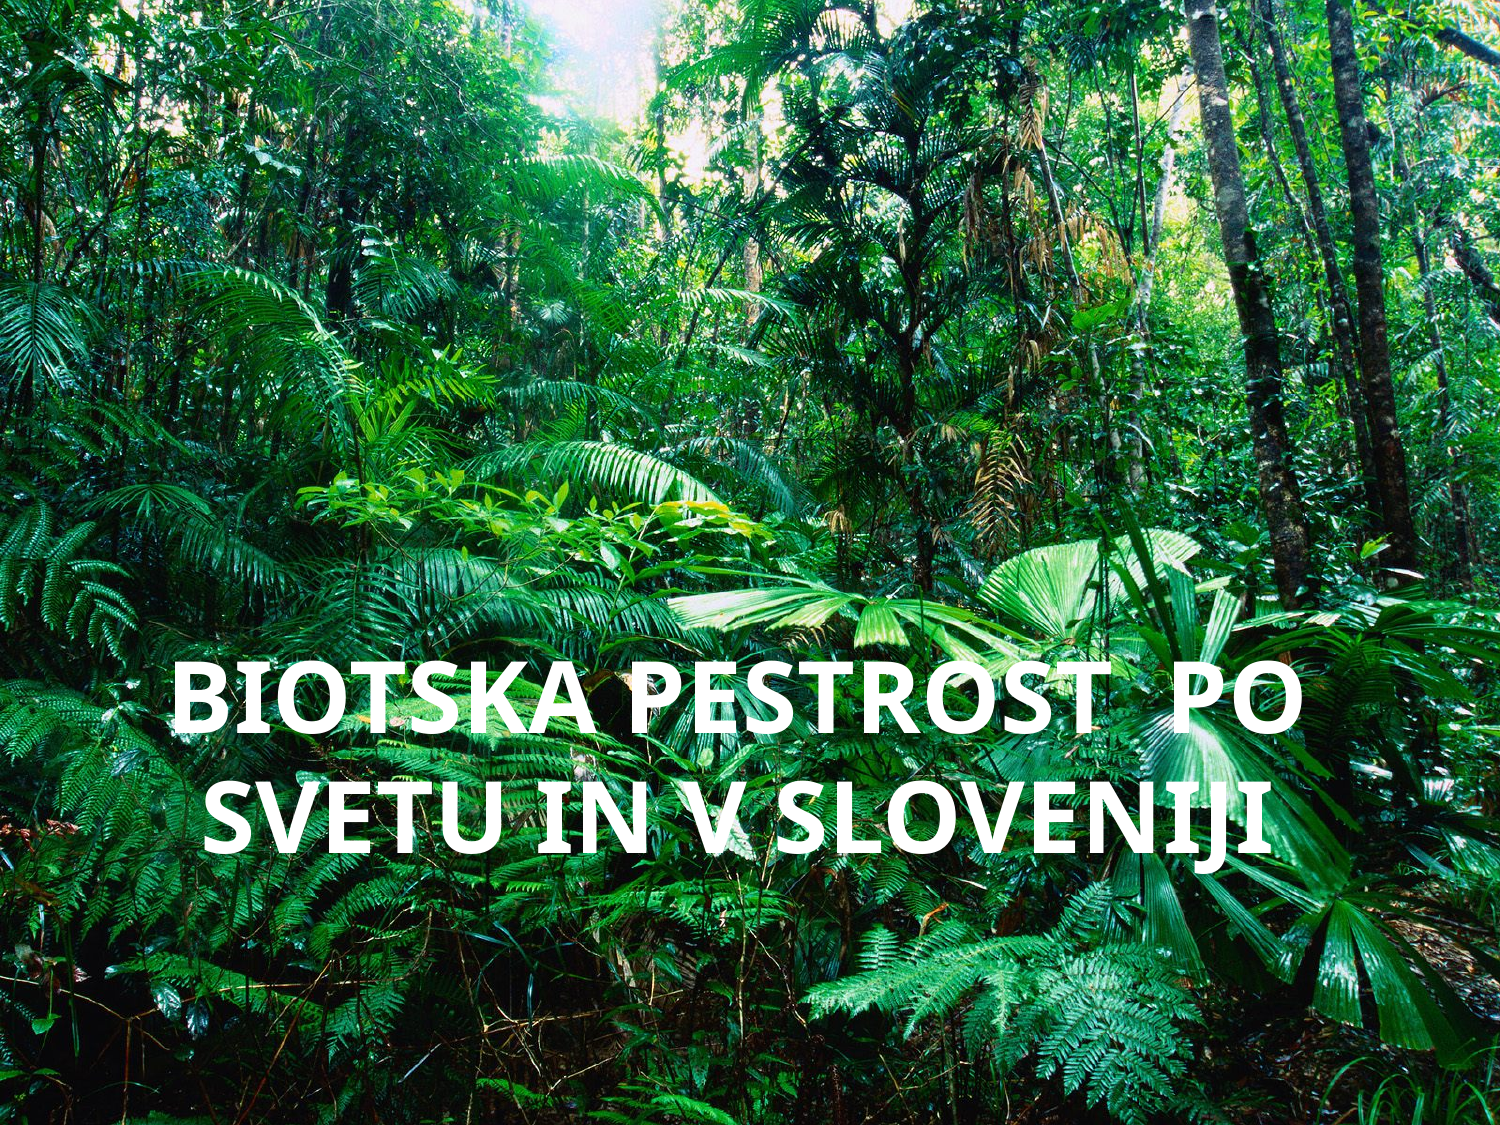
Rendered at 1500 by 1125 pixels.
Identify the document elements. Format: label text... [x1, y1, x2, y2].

title BIOTSKA PESTROST PO SVETU IN V SLOVENIJI [100, 633, 1376, 875]
subtitle [194, 869, 1245, 1125]
picture [0, 0, 1500, 1125]
